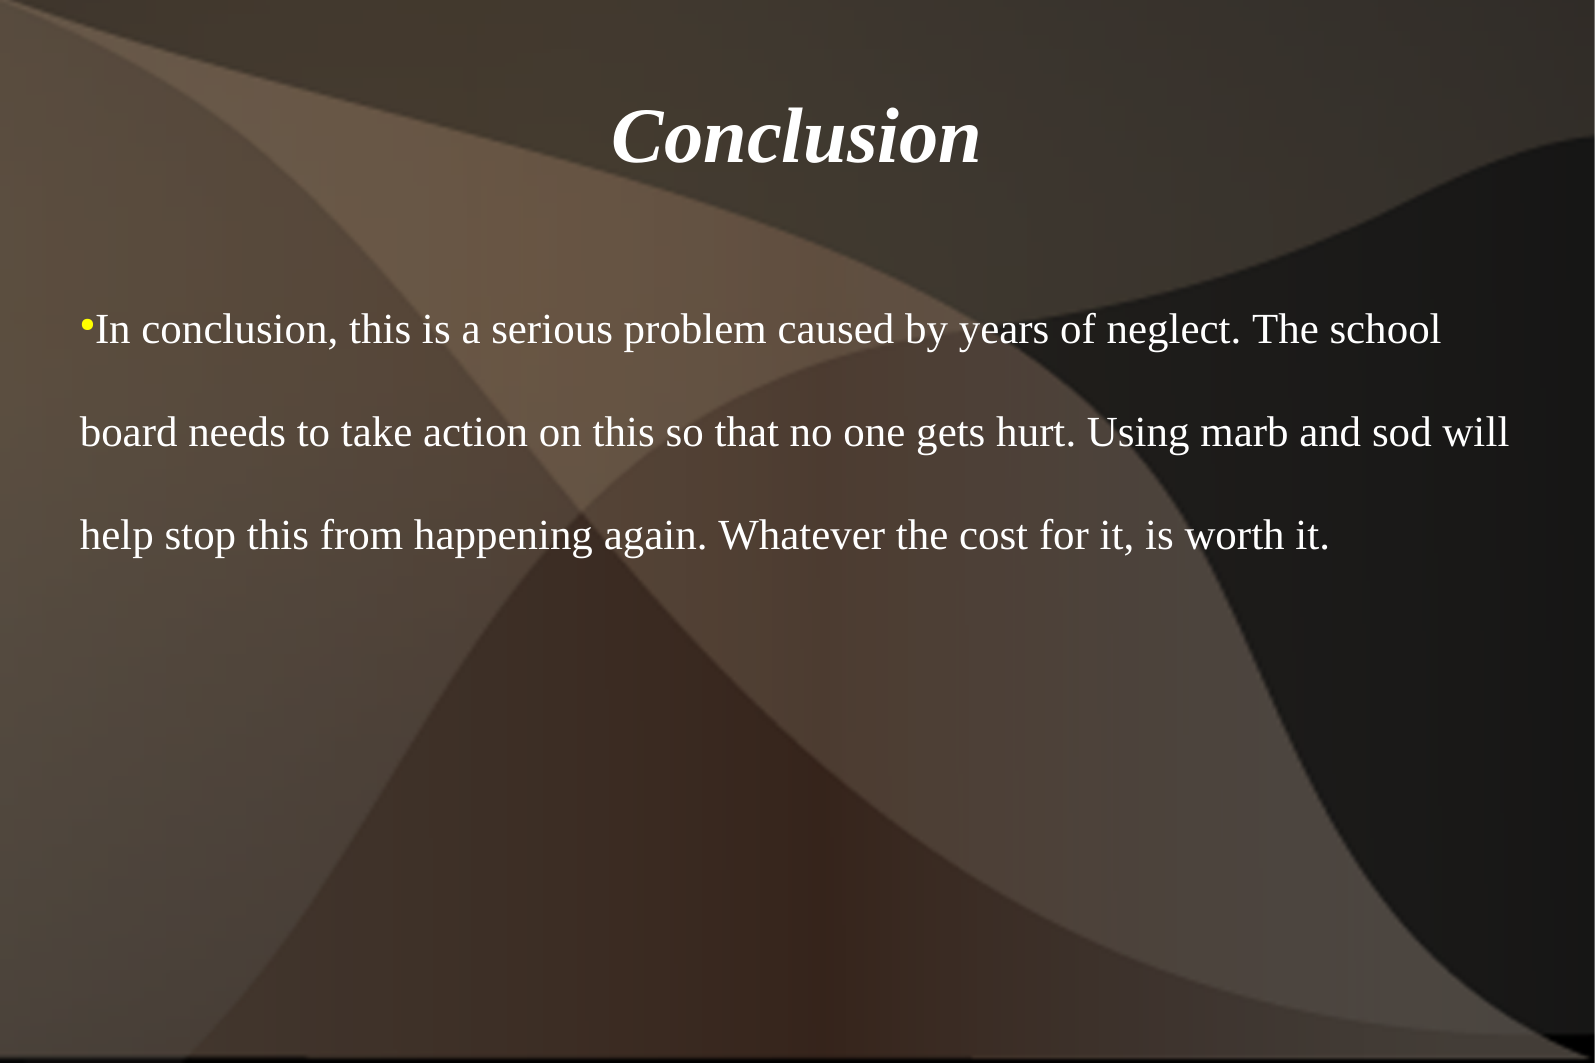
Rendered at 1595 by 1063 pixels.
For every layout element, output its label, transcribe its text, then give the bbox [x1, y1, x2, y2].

title Conclusion [79, 42, 1515, 220]
list In conclusion, this is a serious problem caused by years of neglect. The school board needs to take action on this so that no one gets hurt. Using marb and sod will help stop this from happening again. Whatever the cost for it, is worth it. [79, 248, 1515, 951]
